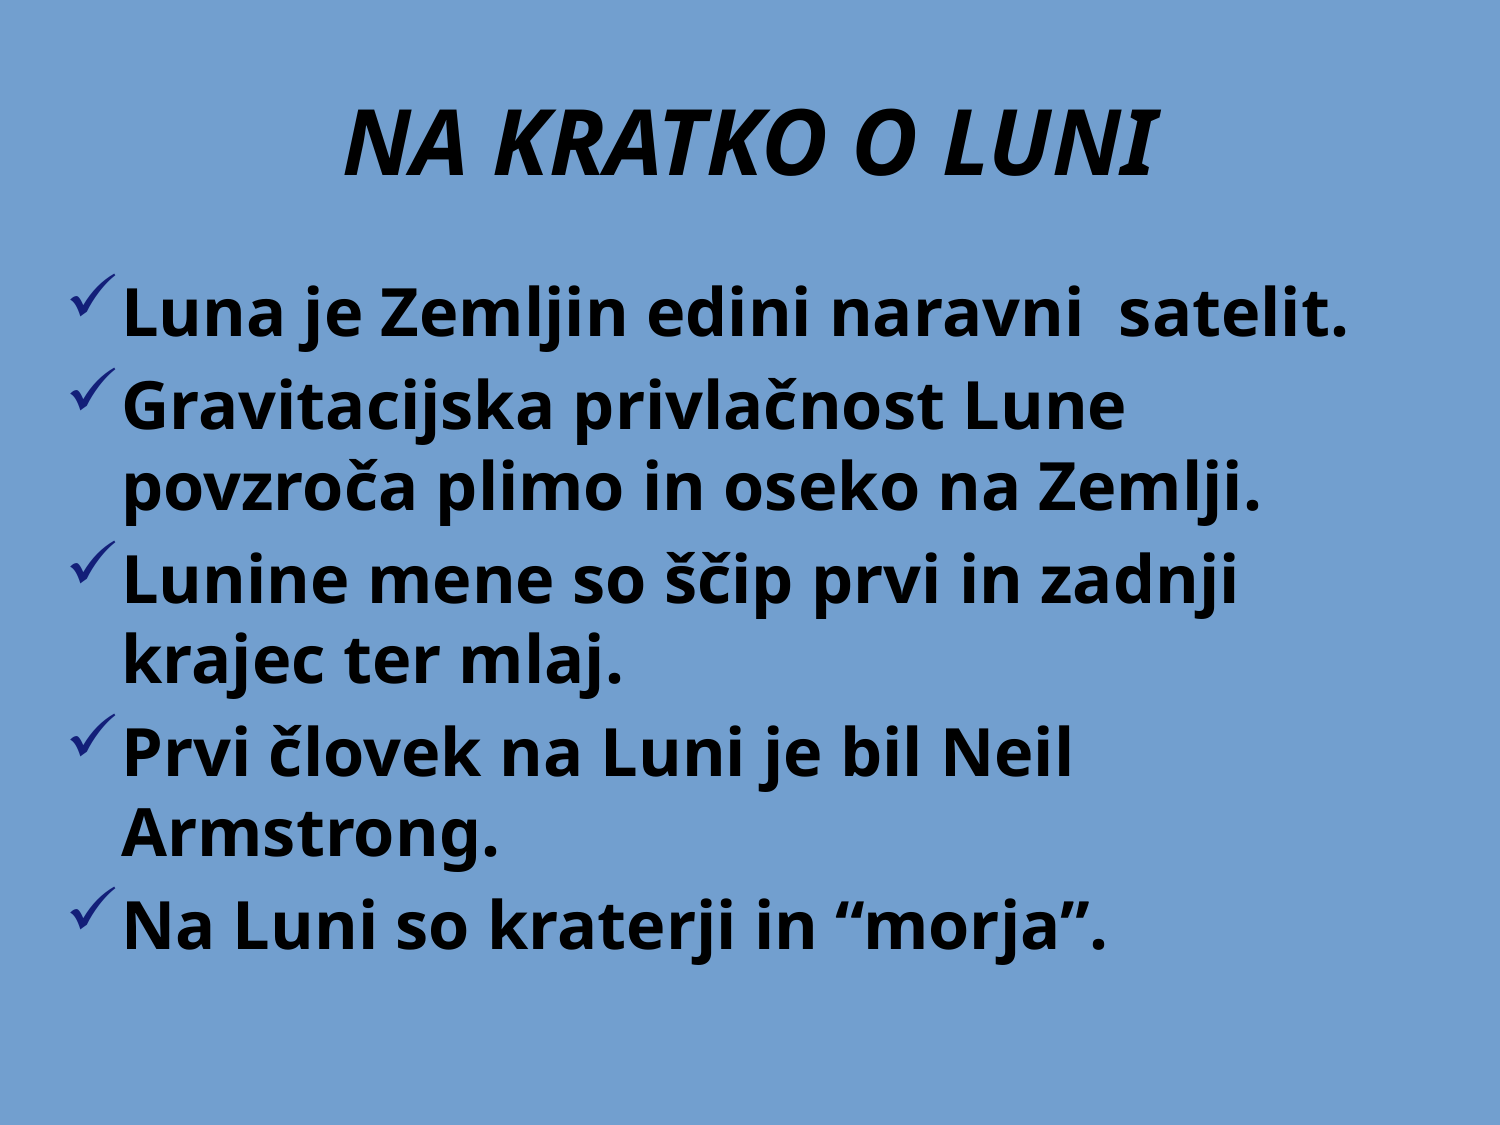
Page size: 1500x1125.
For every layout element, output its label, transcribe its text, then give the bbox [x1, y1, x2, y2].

title NA KRATKO O LUNI [75, 45, 1425, 233]
list Luna je Zemljin edini naravni satelit. Gravitacijska privlačnost Lune povzroča plimo in oseko na Zemlji. Lunine mene so ščip prvi in zadnji krajec ter mlaj. Prvi človek na Luni je bil Neil Armstrong. Na Luni so kraterji in “morja”. [50, 262, 1450, 1005]
